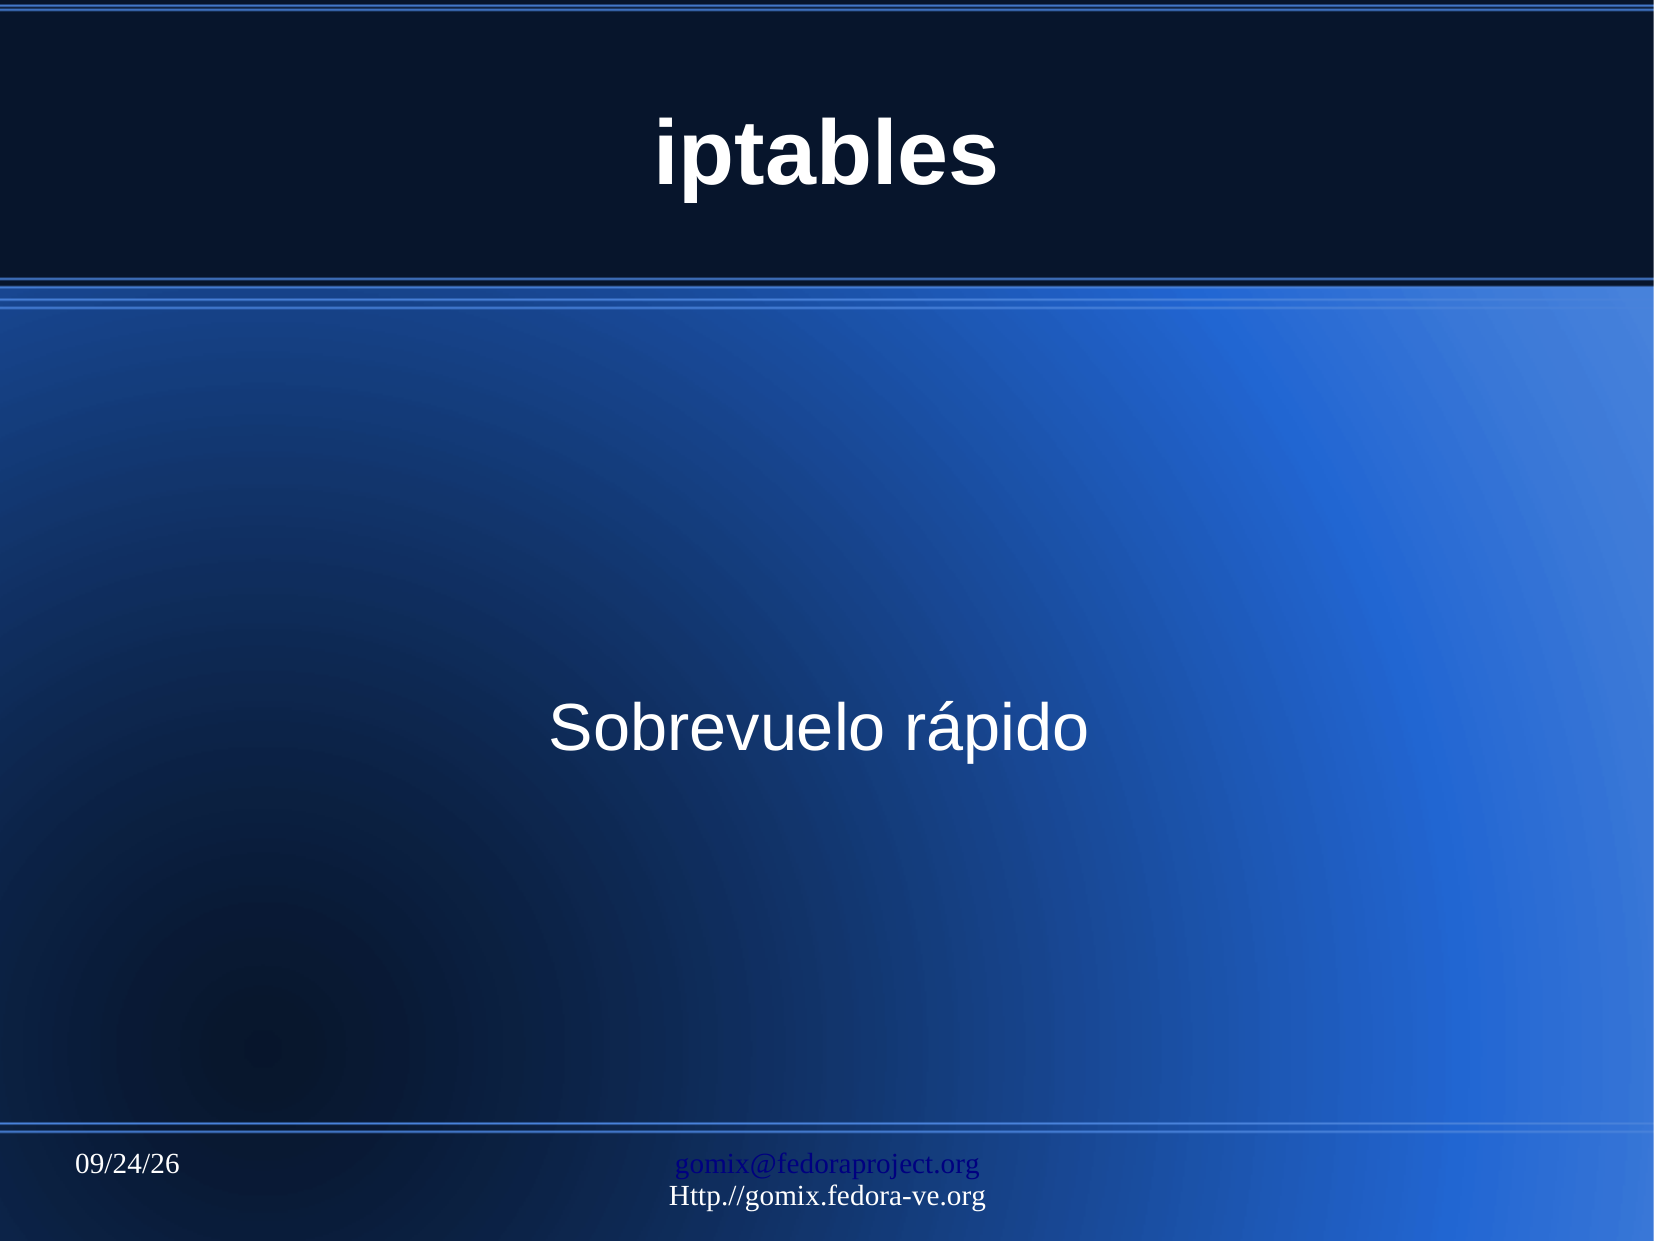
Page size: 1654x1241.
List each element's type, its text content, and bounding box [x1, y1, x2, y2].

picture [0, 0, 1654, 1241]
subtitle Sobrevuelo rápido [75, 330, 1564, 1126]
title iptables [82, 49, 1571, 257]
